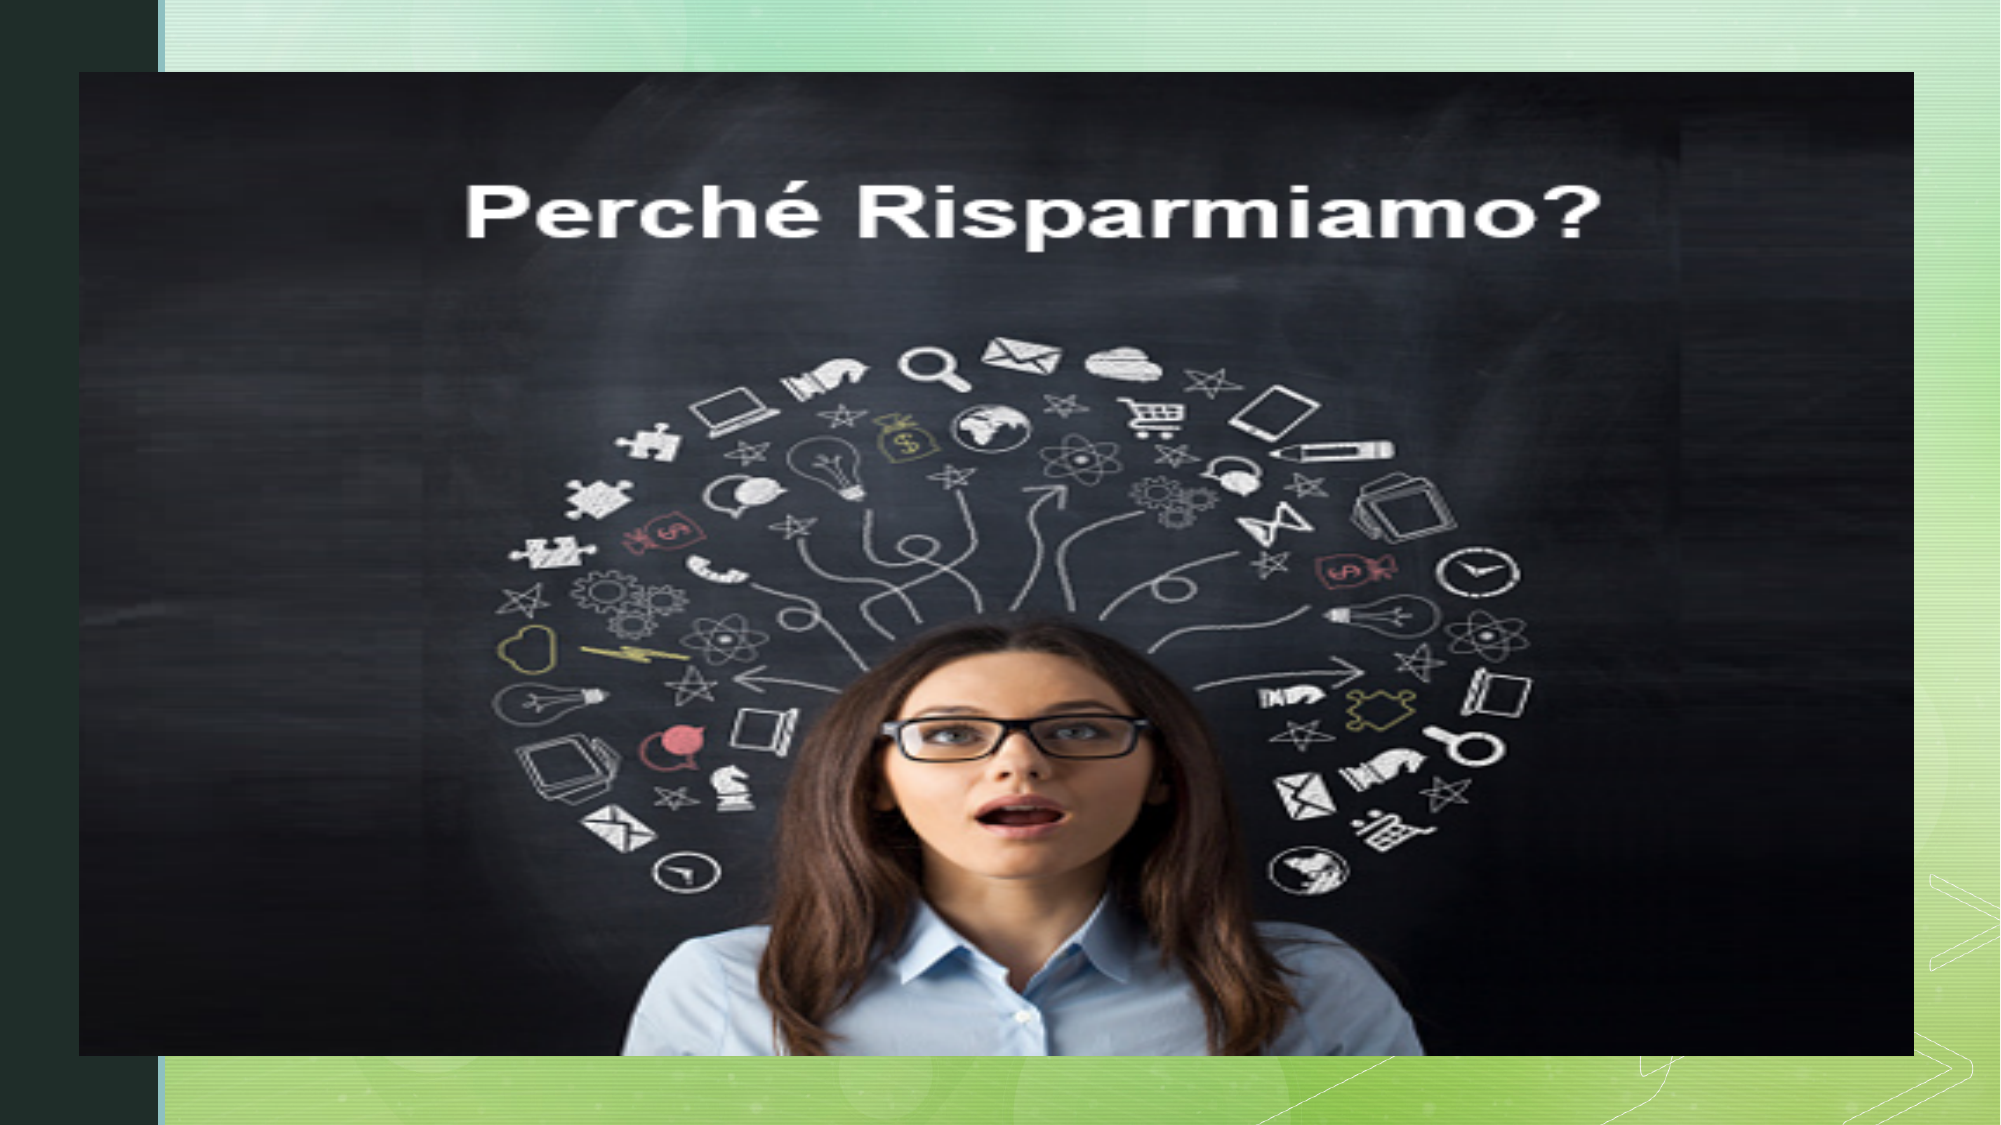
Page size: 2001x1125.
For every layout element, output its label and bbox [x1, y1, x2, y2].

picture [79, 72, 1914, 1056]
